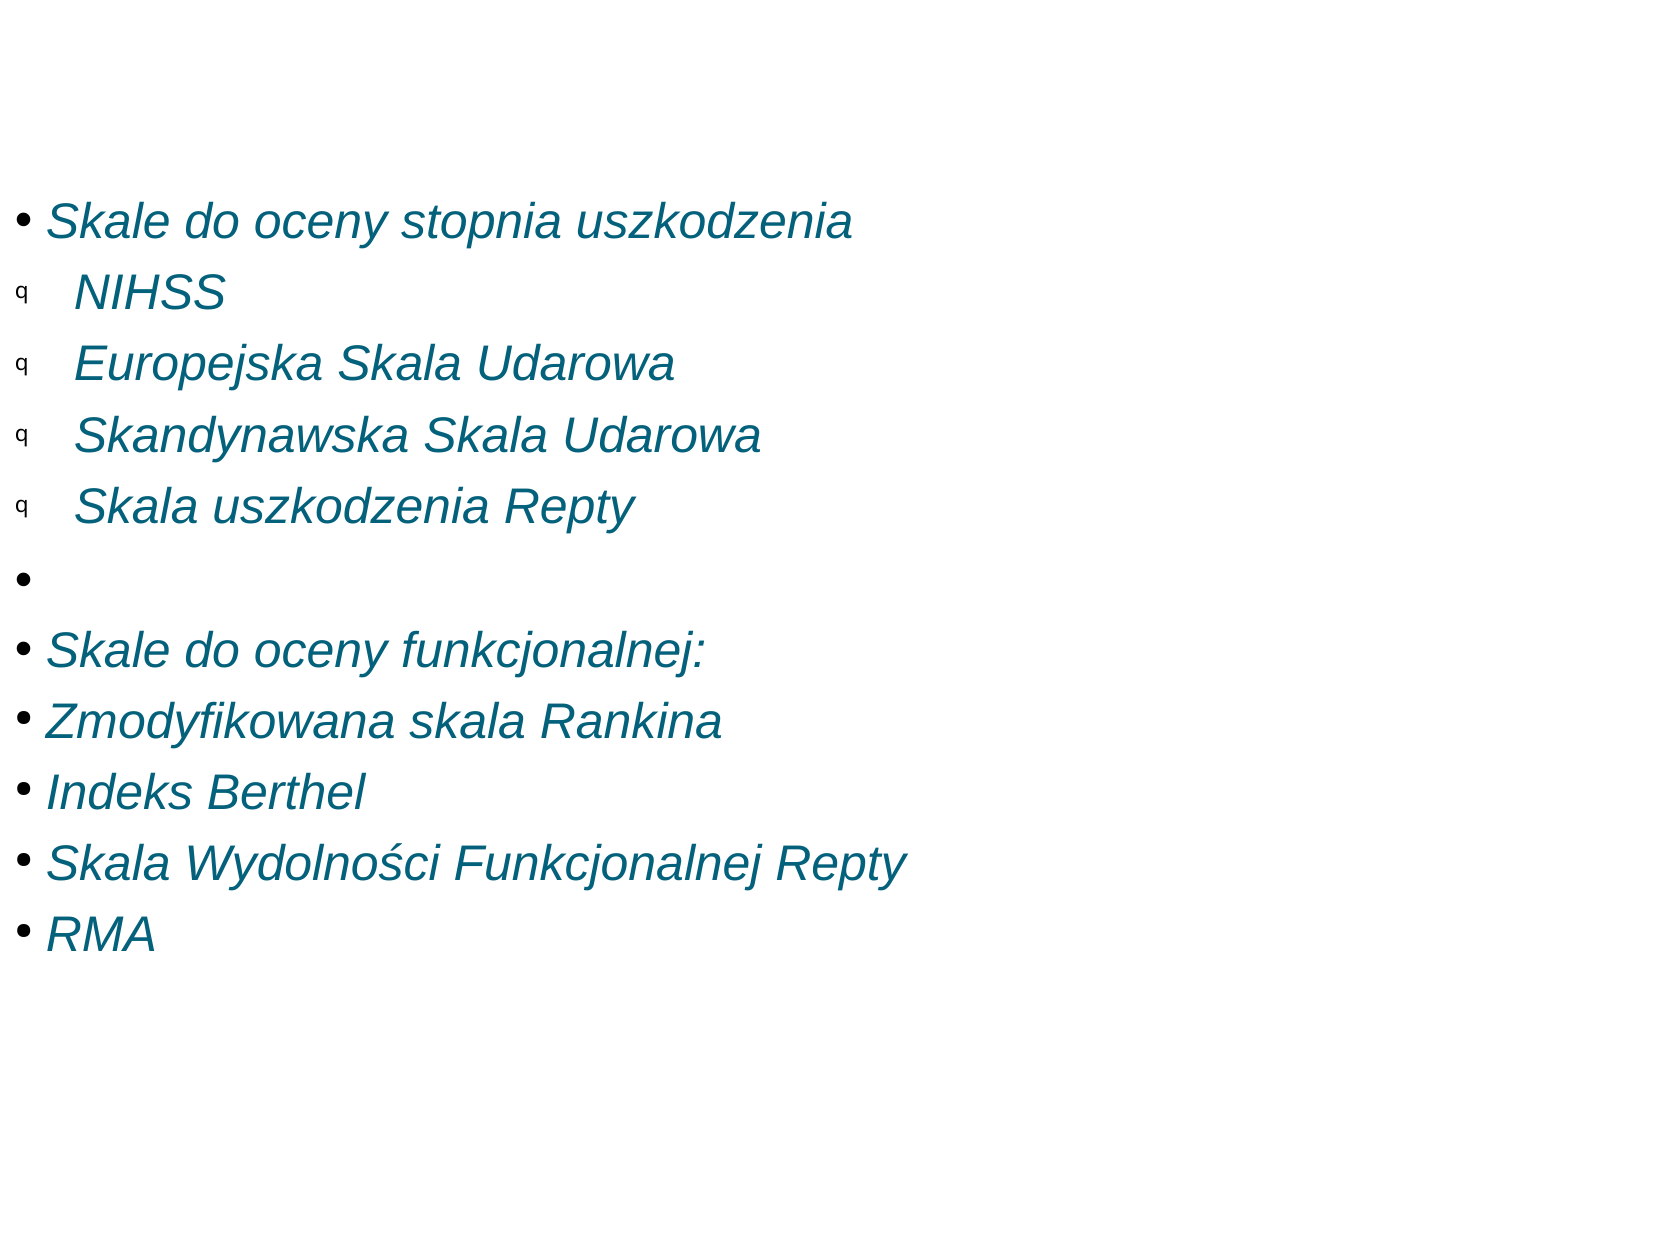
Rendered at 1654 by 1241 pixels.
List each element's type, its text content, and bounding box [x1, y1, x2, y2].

subtitle Skale do oceny stopnia uszkodzenia NIHSS Europejska Skala Udarowa Skandynawska Skala Udarowa Skala uszkodzenia Repty Skale do oceny funkcjonalnej: Zmodyfikowana skala Rankina Indeks Berthel Skala Wydolności Funkcjonalnej Repty RMA [0, 49, 1371, 1109]
